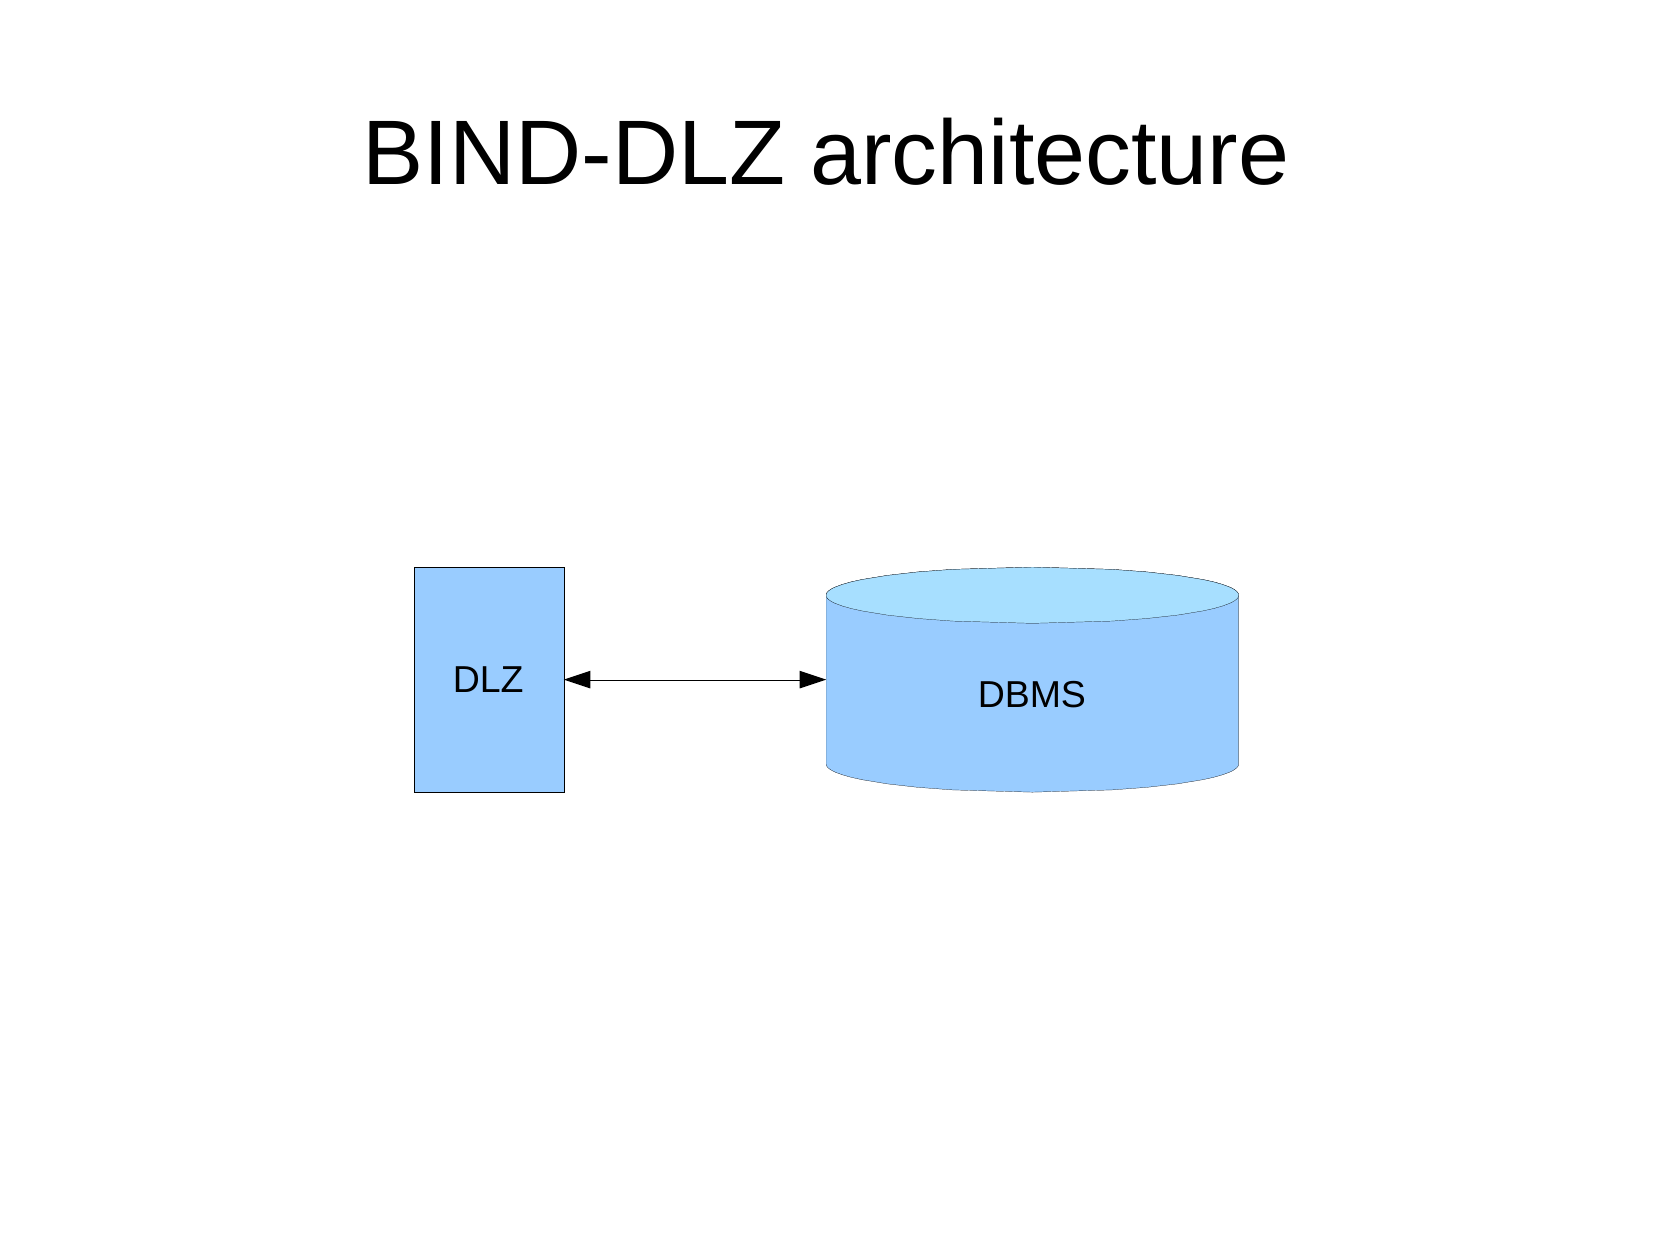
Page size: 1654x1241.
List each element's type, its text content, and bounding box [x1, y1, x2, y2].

chart [82, 290, 1571, 1109]
title BIND-DLZ architecture [82, 49, 1571, 257]
